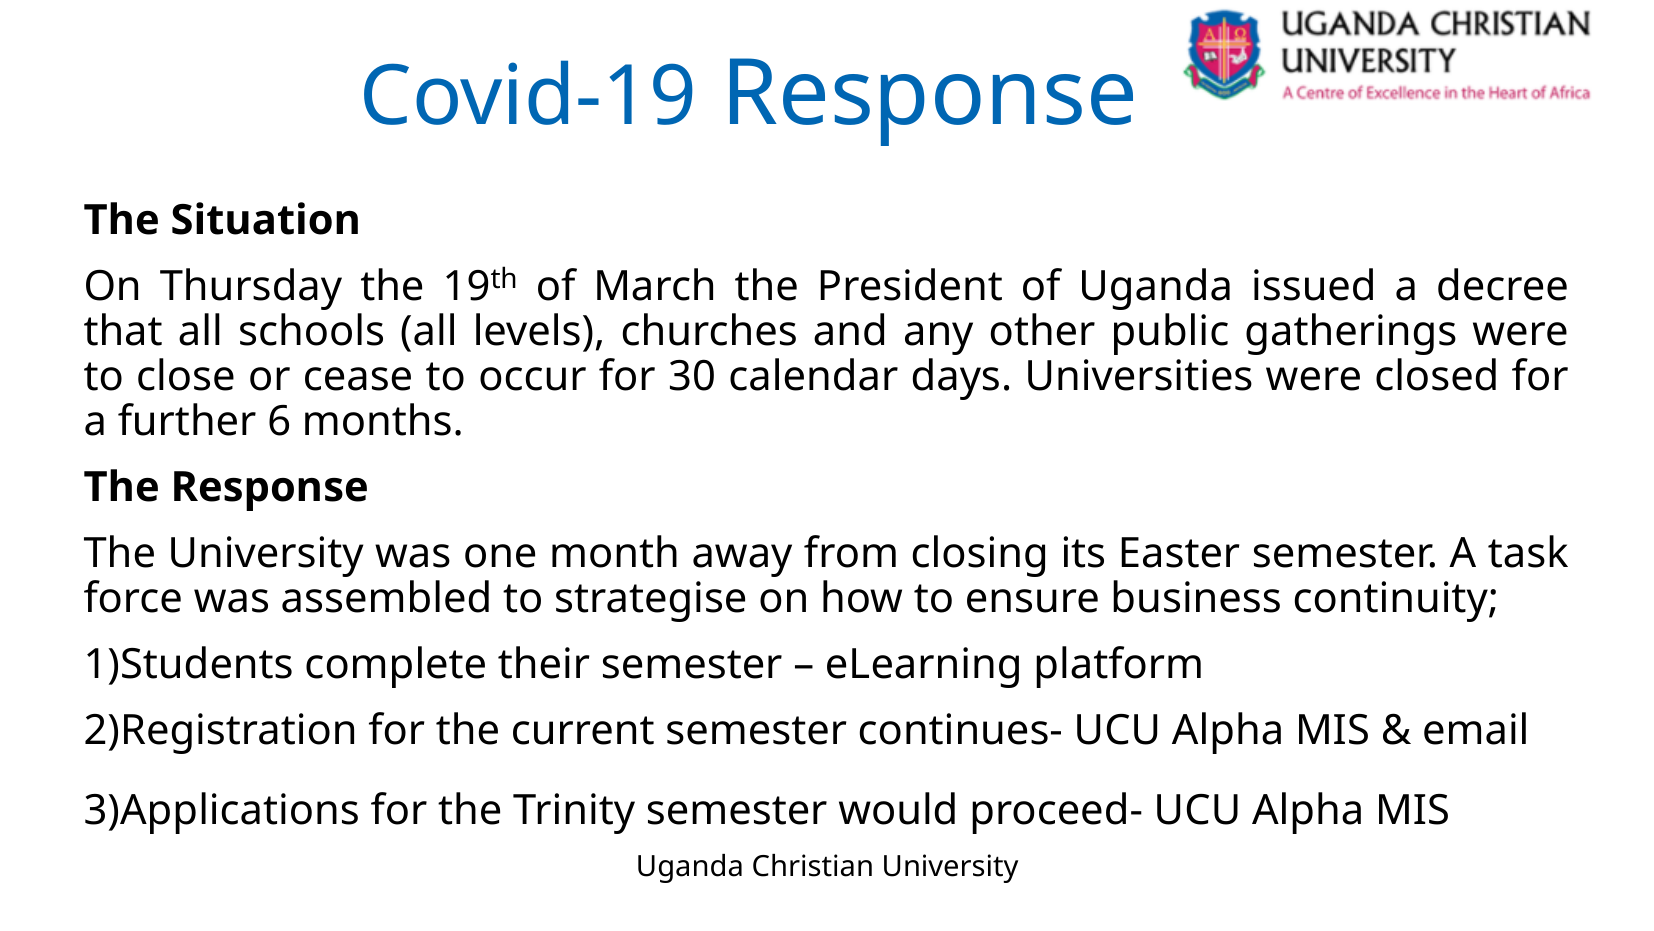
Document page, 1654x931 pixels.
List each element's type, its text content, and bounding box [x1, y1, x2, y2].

text_box Uganda Christian University [565, 847, 1090, 912]
subtitle The Situation On Thursday the 19th of March the President of Uganda issued a decree that all schools (all levels), churches and any other public gatherings were to close or cease to occur for 30 calendar days. Universities were closed for a further 6 months. The Response The University was one month away from closing its Easter semester. A task force was assembled to strategise on how to ensure business continuity; Students complete their semester – eLearning platform Registration for the current semester continues- UCU Alpha MIS & email Applications for the Trinity semester would proceed- UCU Alpha MIS [83, 184, 1572, 848]
title Covid-19 Response [70, 10, 1559, 166]
picture [1148, 0, 1654, 115]
